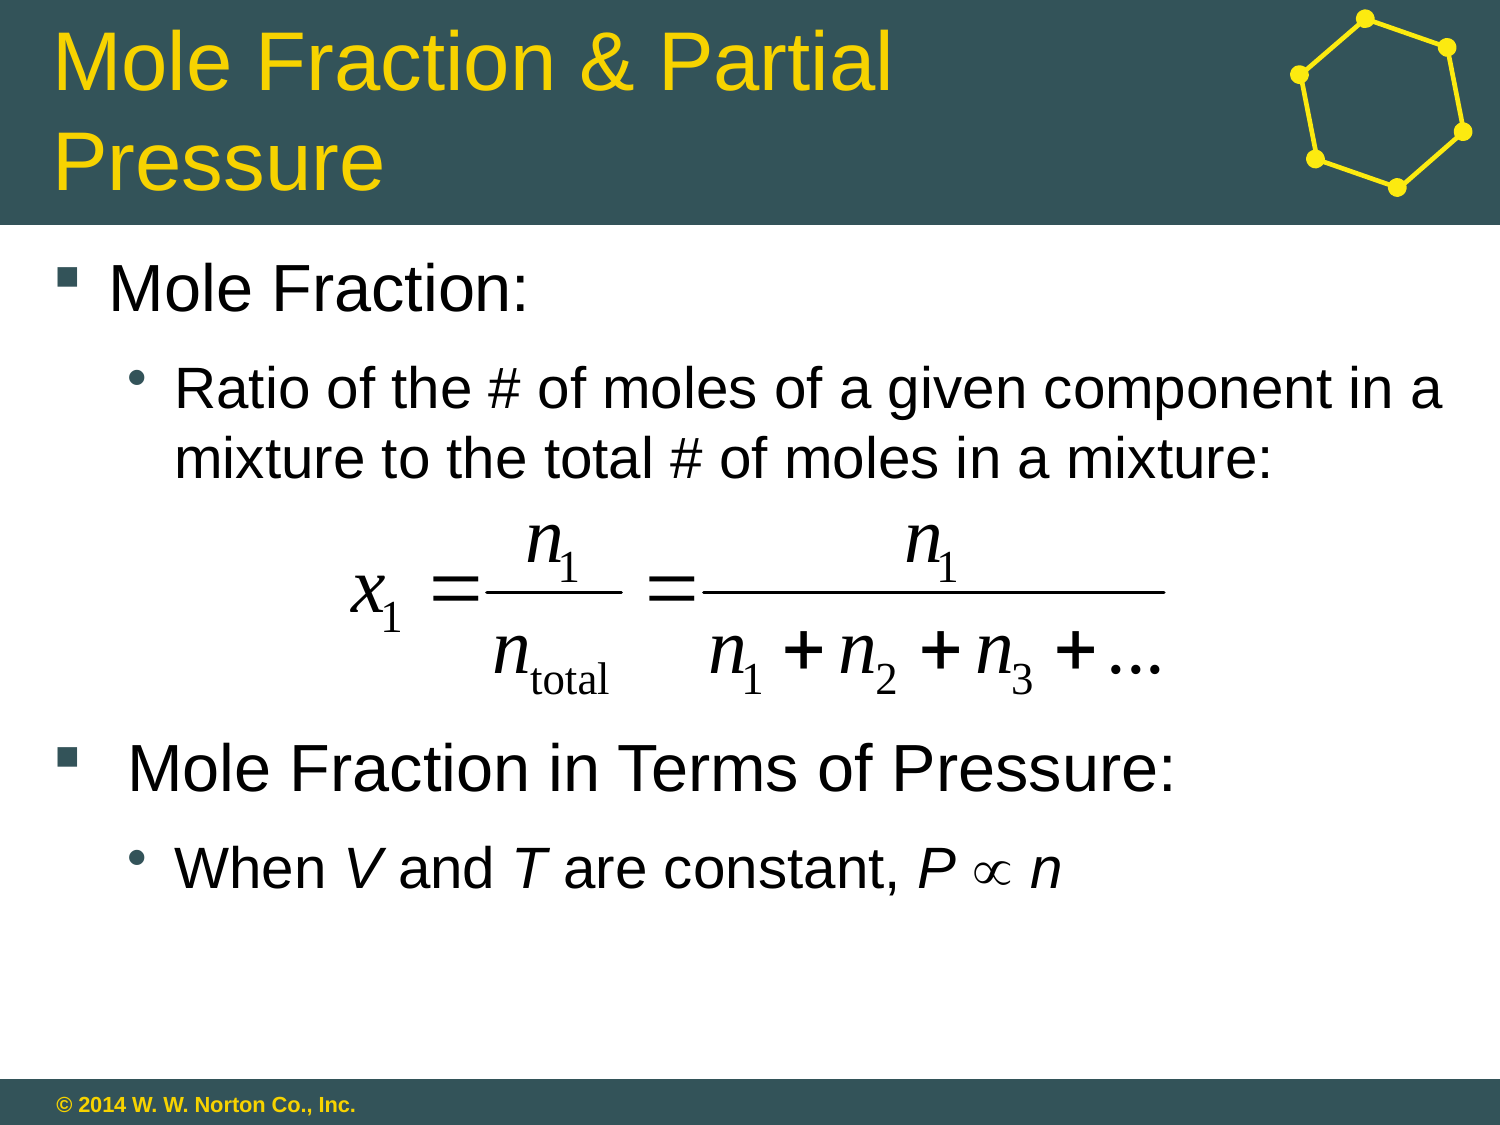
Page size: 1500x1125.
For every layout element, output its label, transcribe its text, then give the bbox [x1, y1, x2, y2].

list Mole Fraction: Ratio of the # of moles of a given component in a mixture to the total # of moles in a mixture: Mole Fraction in Terms of Pressure: When V and T are constant, P  n [37, 237, 1463, 1121]
title Mole Fraction & Partial Pressure [37, 19, 1118, 195]
chart [336, 486, 1183, 712]
